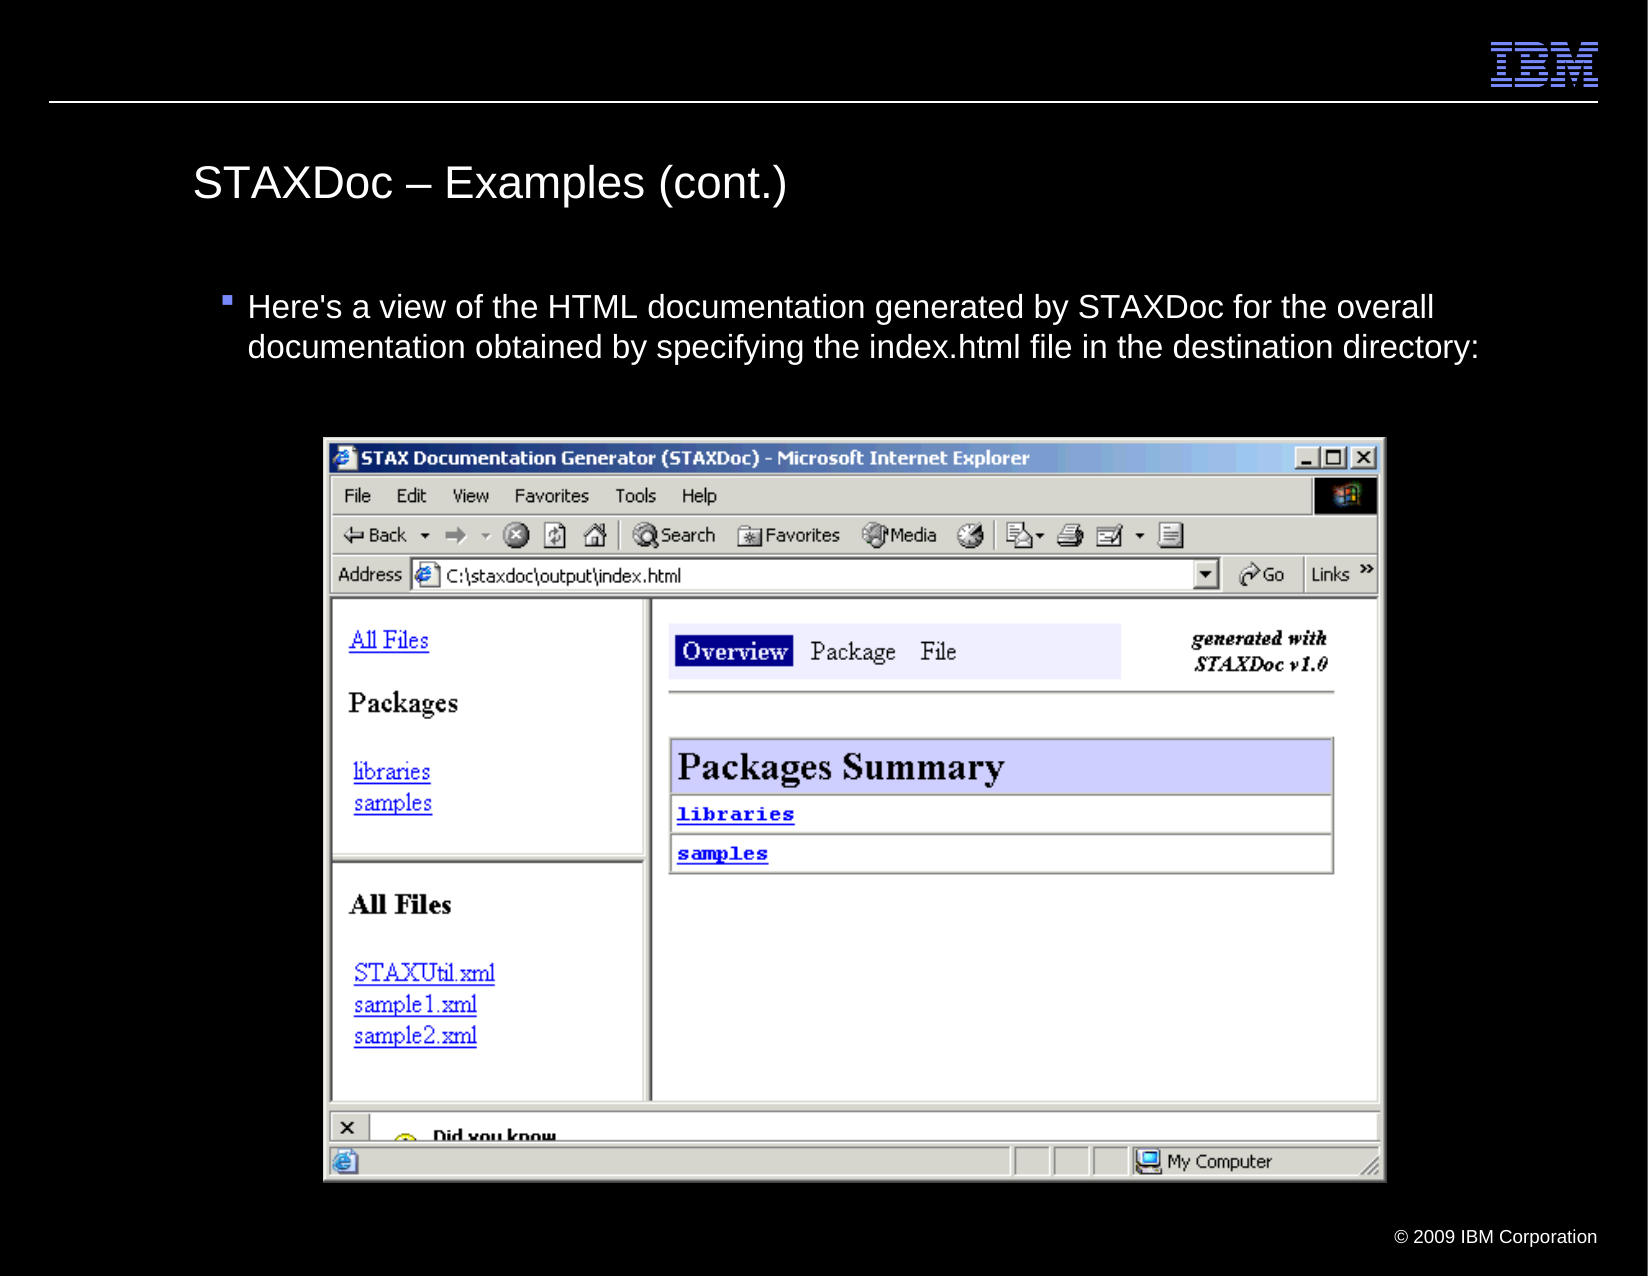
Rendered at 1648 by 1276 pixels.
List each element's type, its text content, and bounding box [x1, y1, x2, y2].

text_box Here's a view of the HTML documentation generated by STAXDoc for the overall documentation obtained by specifying the index.html file in the destination directory: [220, 284, 1587, 365]
picture [1491, 42, 1598, 87]
title STAXDoc – Examples (cont.) [175, 150, 1648, 244]
picture [323, 437, 1387, 1183]
